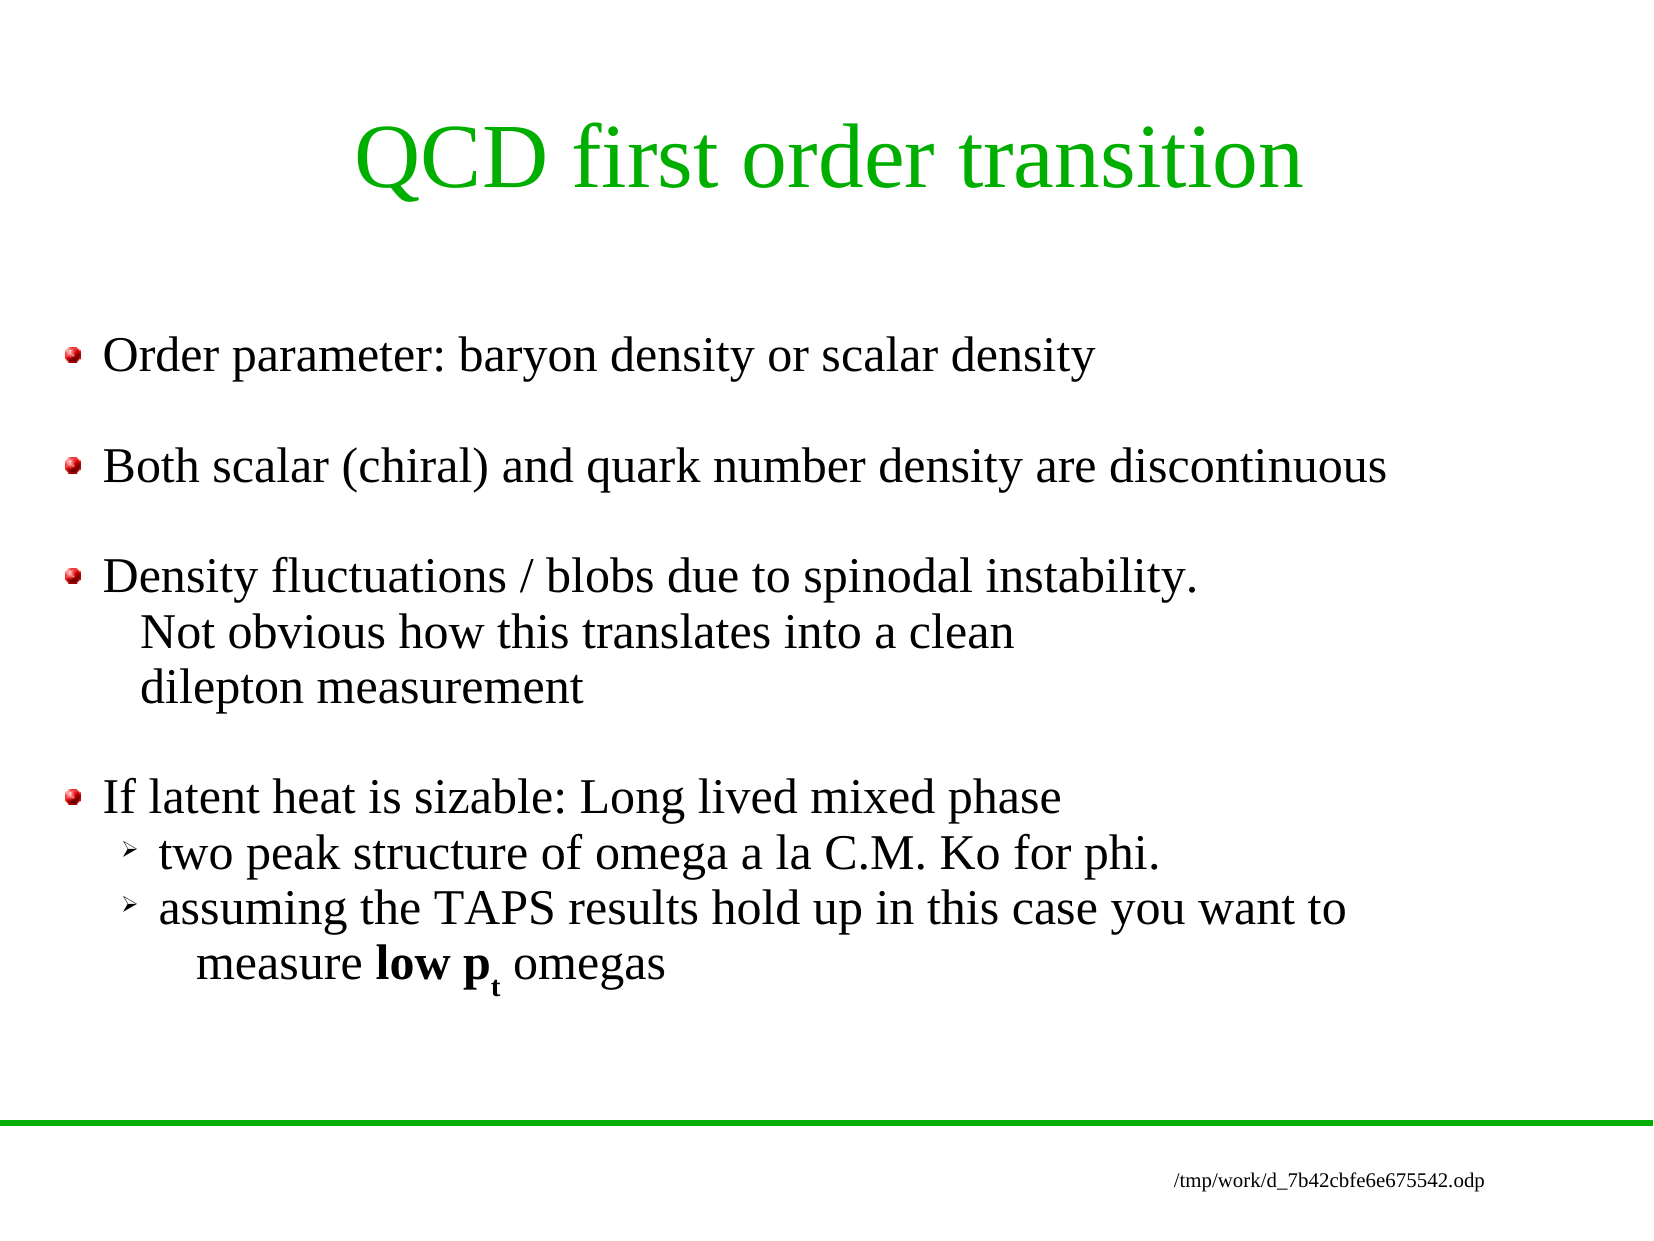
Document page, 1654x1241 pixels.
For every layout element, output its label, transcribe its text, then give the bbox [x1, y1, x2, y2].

title QCD first order transition [124, 52, 1537, 260]
text_box Order parameter: baryon density or scalar density Both scalar (chiral) and quark number density are discontinuous Density fluctuations / blobs due to spinodal instability. Not obvious how this translates into a clean dilepton measurement If latent heat is sizable: Long lived mixed phase two peak structure of omega a la C.M. Ko for phi. assuming the TAPS results hold up in this case you want to measure low pt omegas [50, 327, 1381, 1003]
